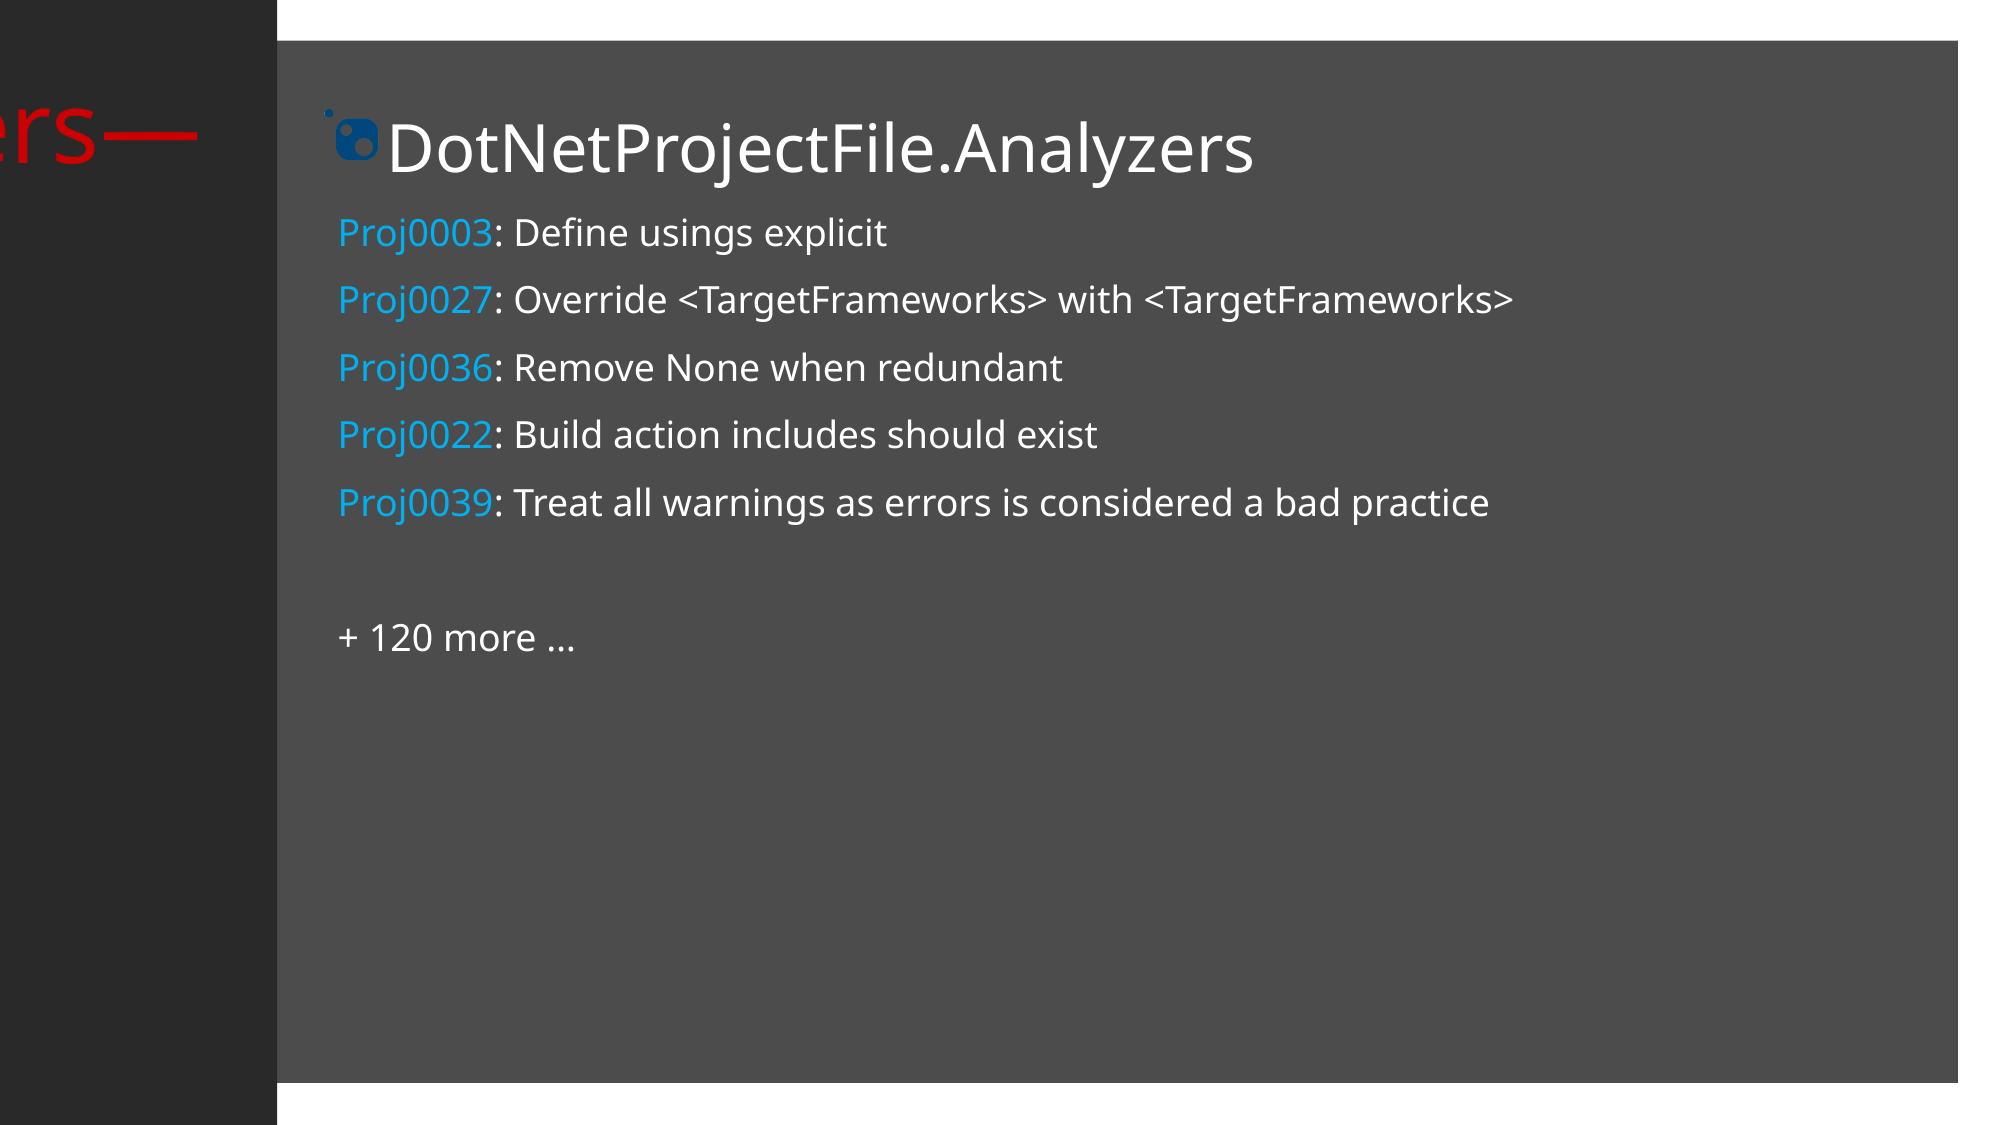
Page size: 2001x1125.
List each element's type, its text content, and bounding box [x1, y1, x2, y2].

text_box [0, 0, 1958, 1125]
text_box --- qowaiv analyzers------- [64, 55, 217, 1070]
picture [320, 103, 383, 166]
text_box DotNetProjectFile.Analyzers Proj0003: Define usings explicit Proj0027: Override <TargetFrameworks> with <TargetFrameworks> Proj0036: Remove None when redundant Proj0022: Build action includes should exist Proj0039: Treat all warnings as errors is considered a bad practice + 120 more … [322, 58, 1975, 664]
